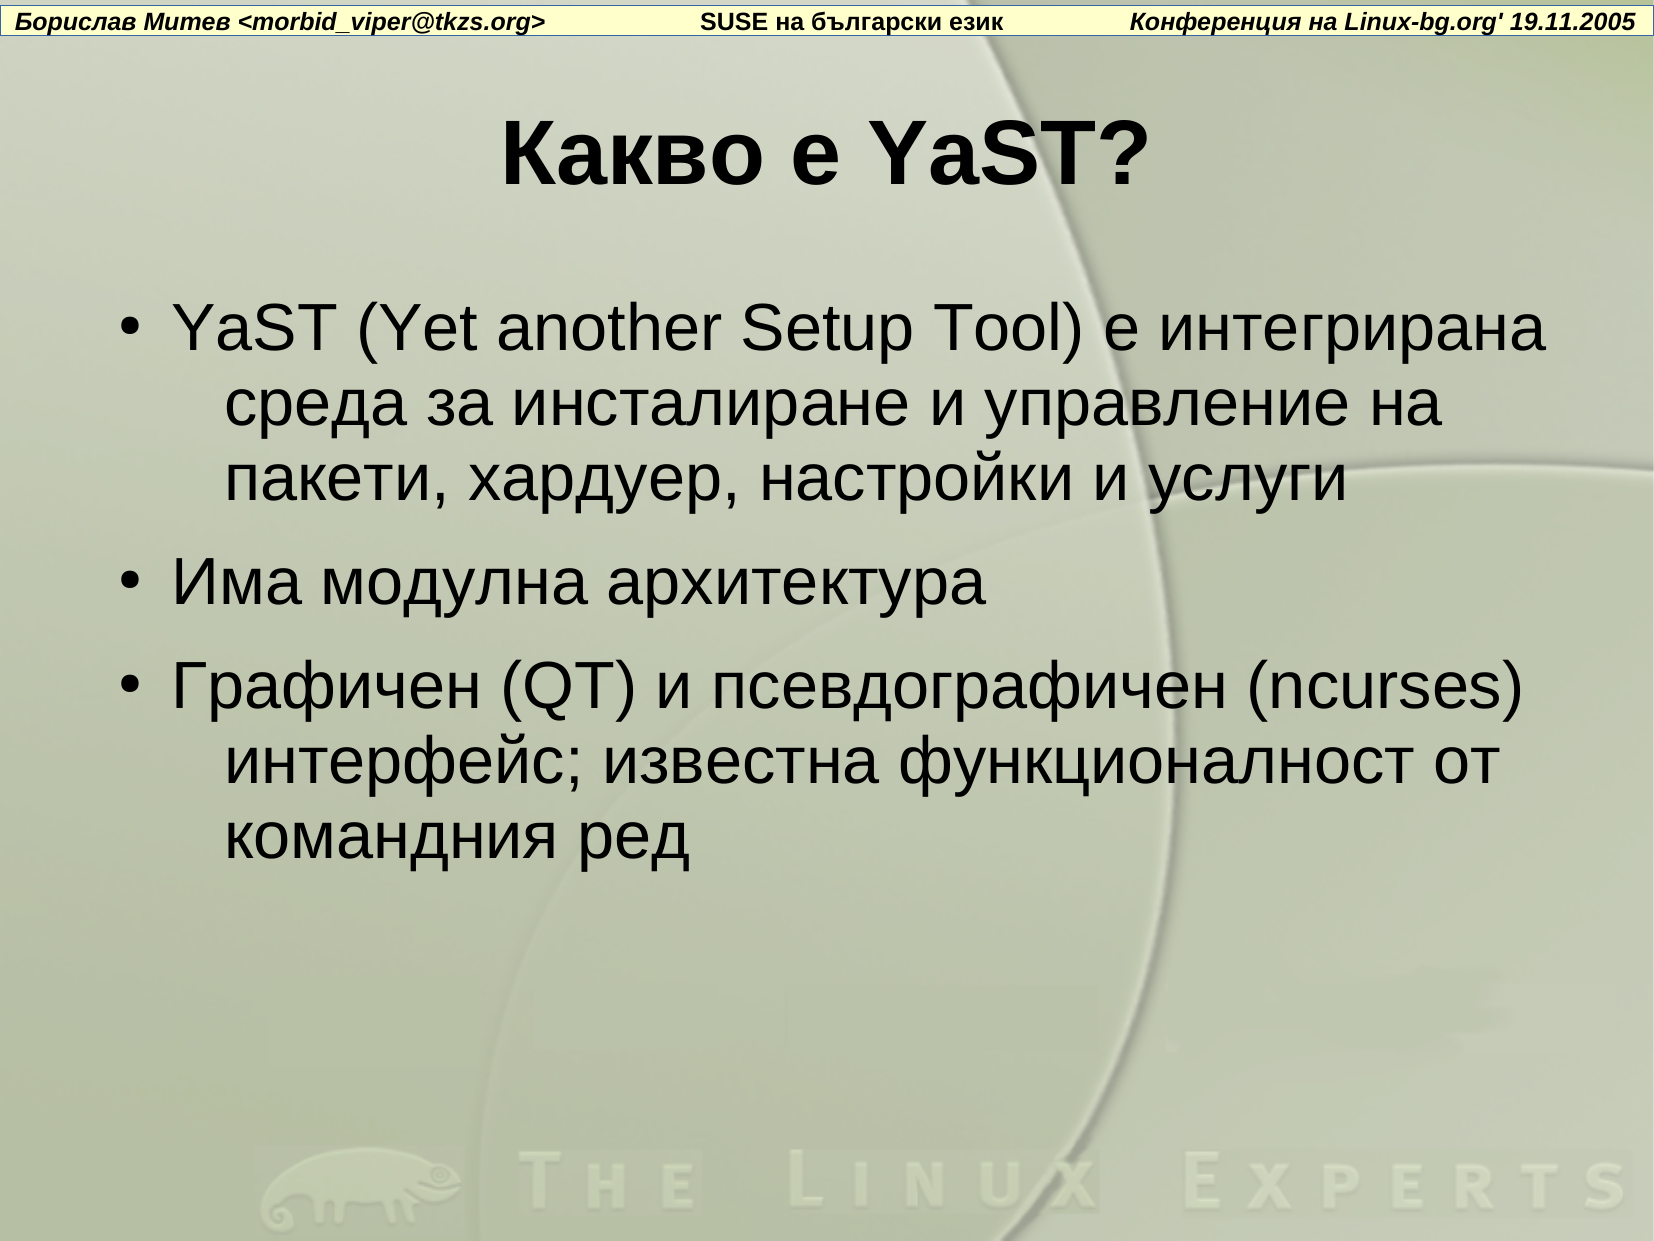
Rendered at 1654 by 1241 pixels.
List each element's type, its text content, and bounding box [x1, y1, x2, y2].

picture [0, 0, 1654, 5]
title Какво е YaST? [82, 49, 1571, 257]
list YaST (Yet another Setup Tool) е интегрирана среда за инсталиране и управление на пакети, хардуер, настройки и услуги Има модулна архитектура Графичен (QT) и псевдографичен (ncurses) интерфейс; известна функционалност от командния ред [82, 290, 1571, 1109]
picture [0, 36, 1654, 1241]
